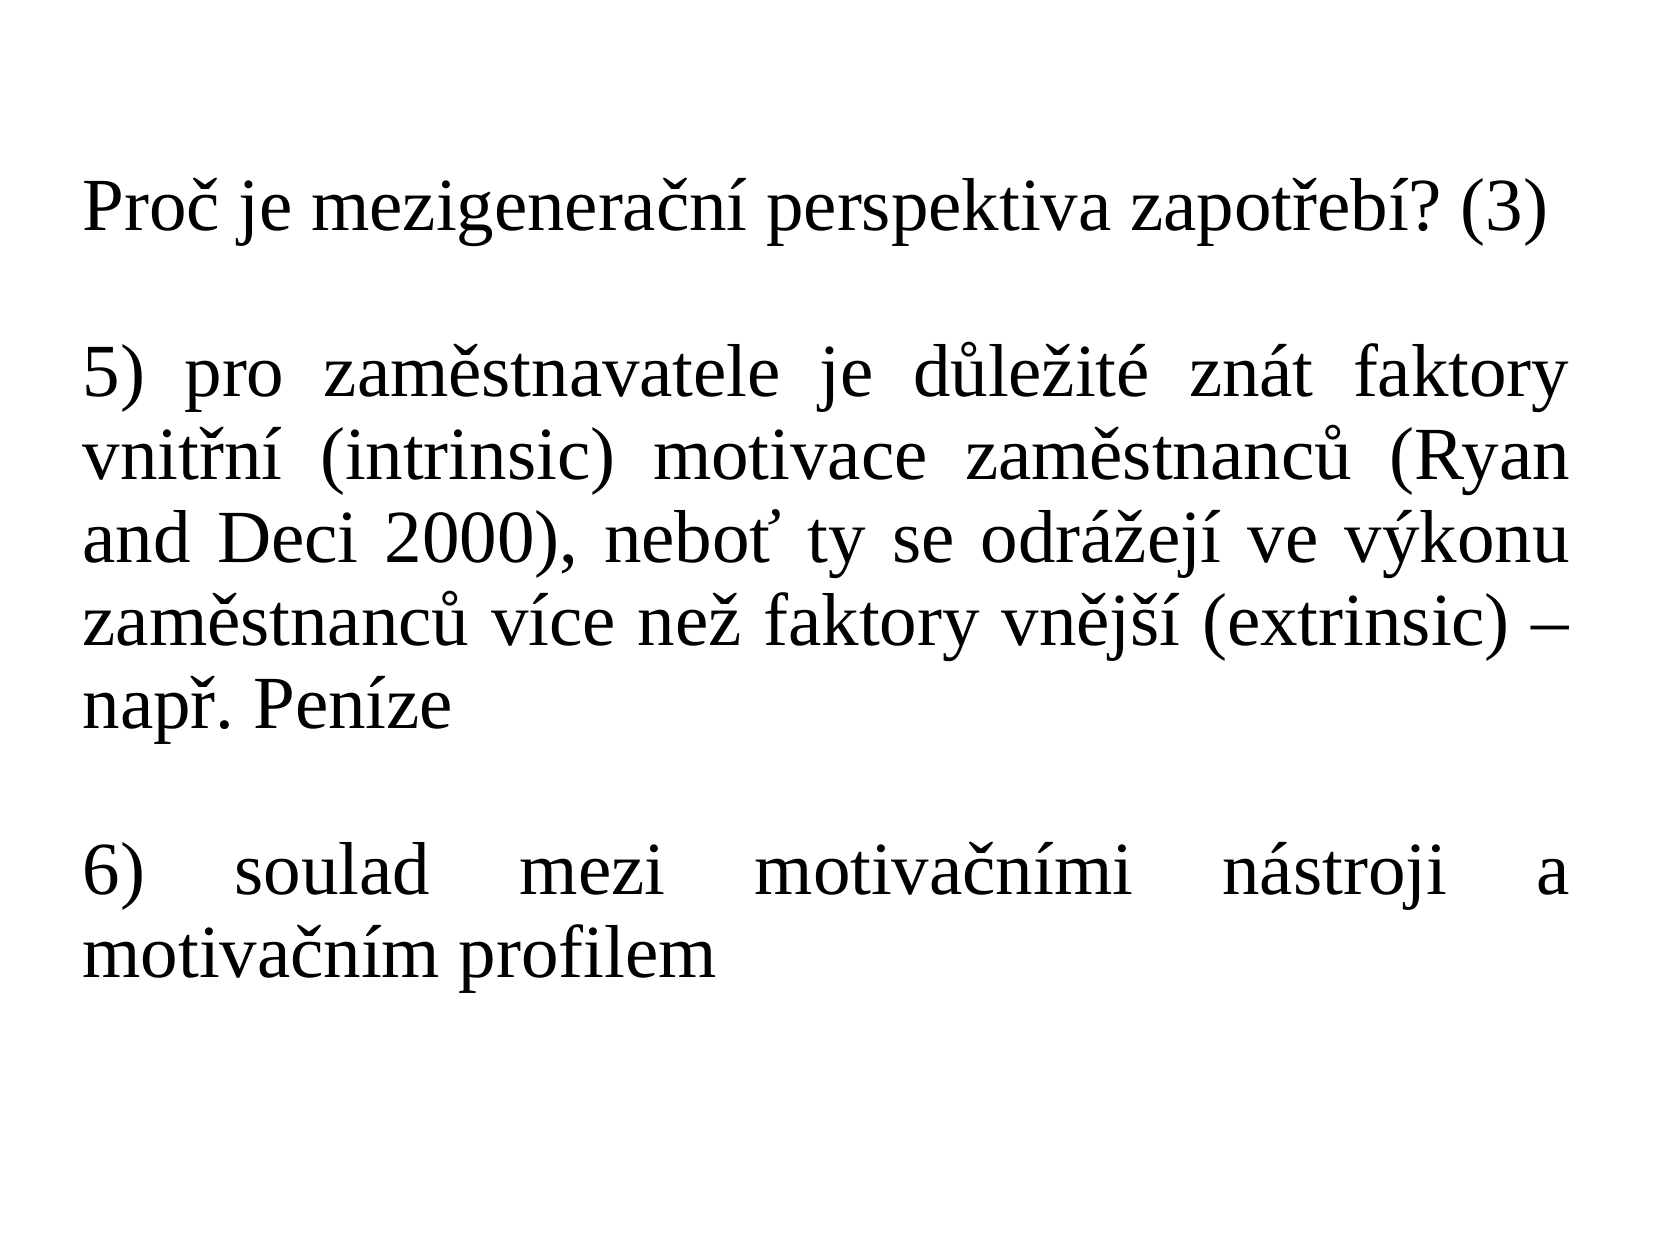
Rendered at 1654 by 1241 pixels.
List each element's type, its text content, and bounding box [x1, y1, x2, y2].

subtitle Proč je mezigenerační perspektiva zapotřebí? (3) 5) pro zaměstnavatele je důležité znát faktory vnitřní (intrinsic) motivace zaměstnanců (Ryan and Deci 2000), neboť ty se odrážejí ve výkonu zaměstnanců více než faktory vnější (extrinsic) – např. Peníze 6) soulad mezi motivačními nástroji a motivačním profilem [82, 49, 1571, 1109]
text_box [86, 0, 1583, 302]
